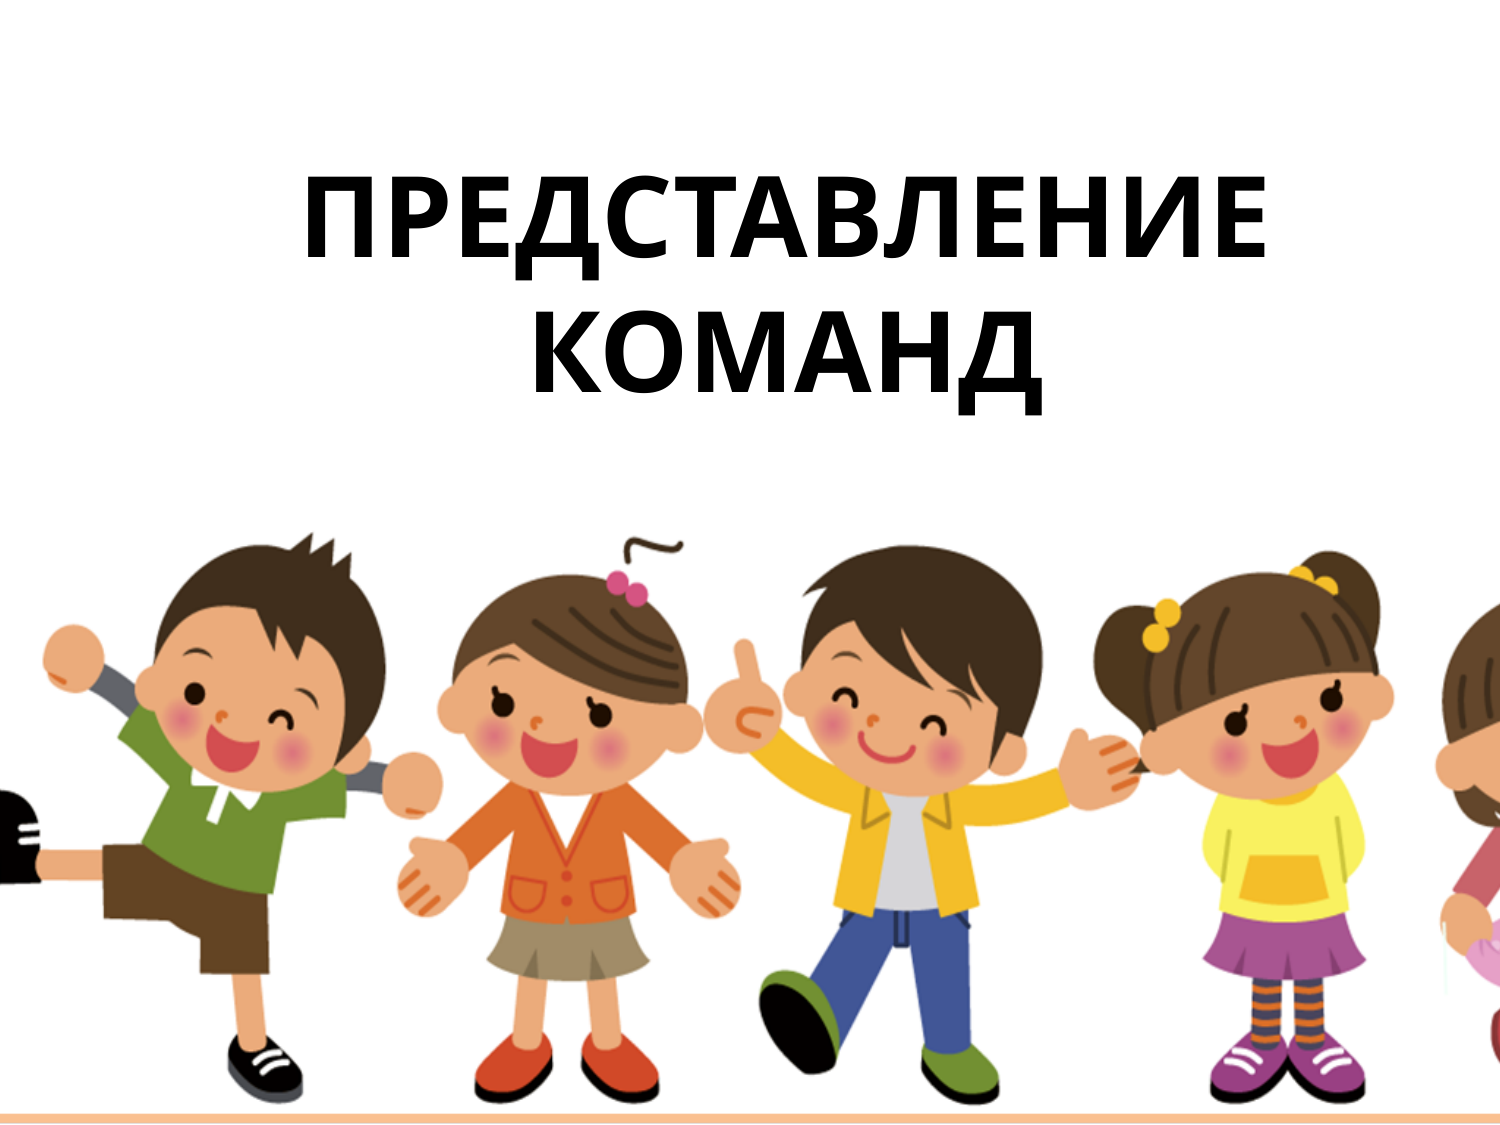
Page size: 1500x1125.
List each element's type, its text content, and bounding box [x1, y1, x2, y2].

picture [0, 0, 1500, 1125]
text_box ПРЕДСТАВЛЕНИЕ КОМАНД [70, 137, 1500, 558]
